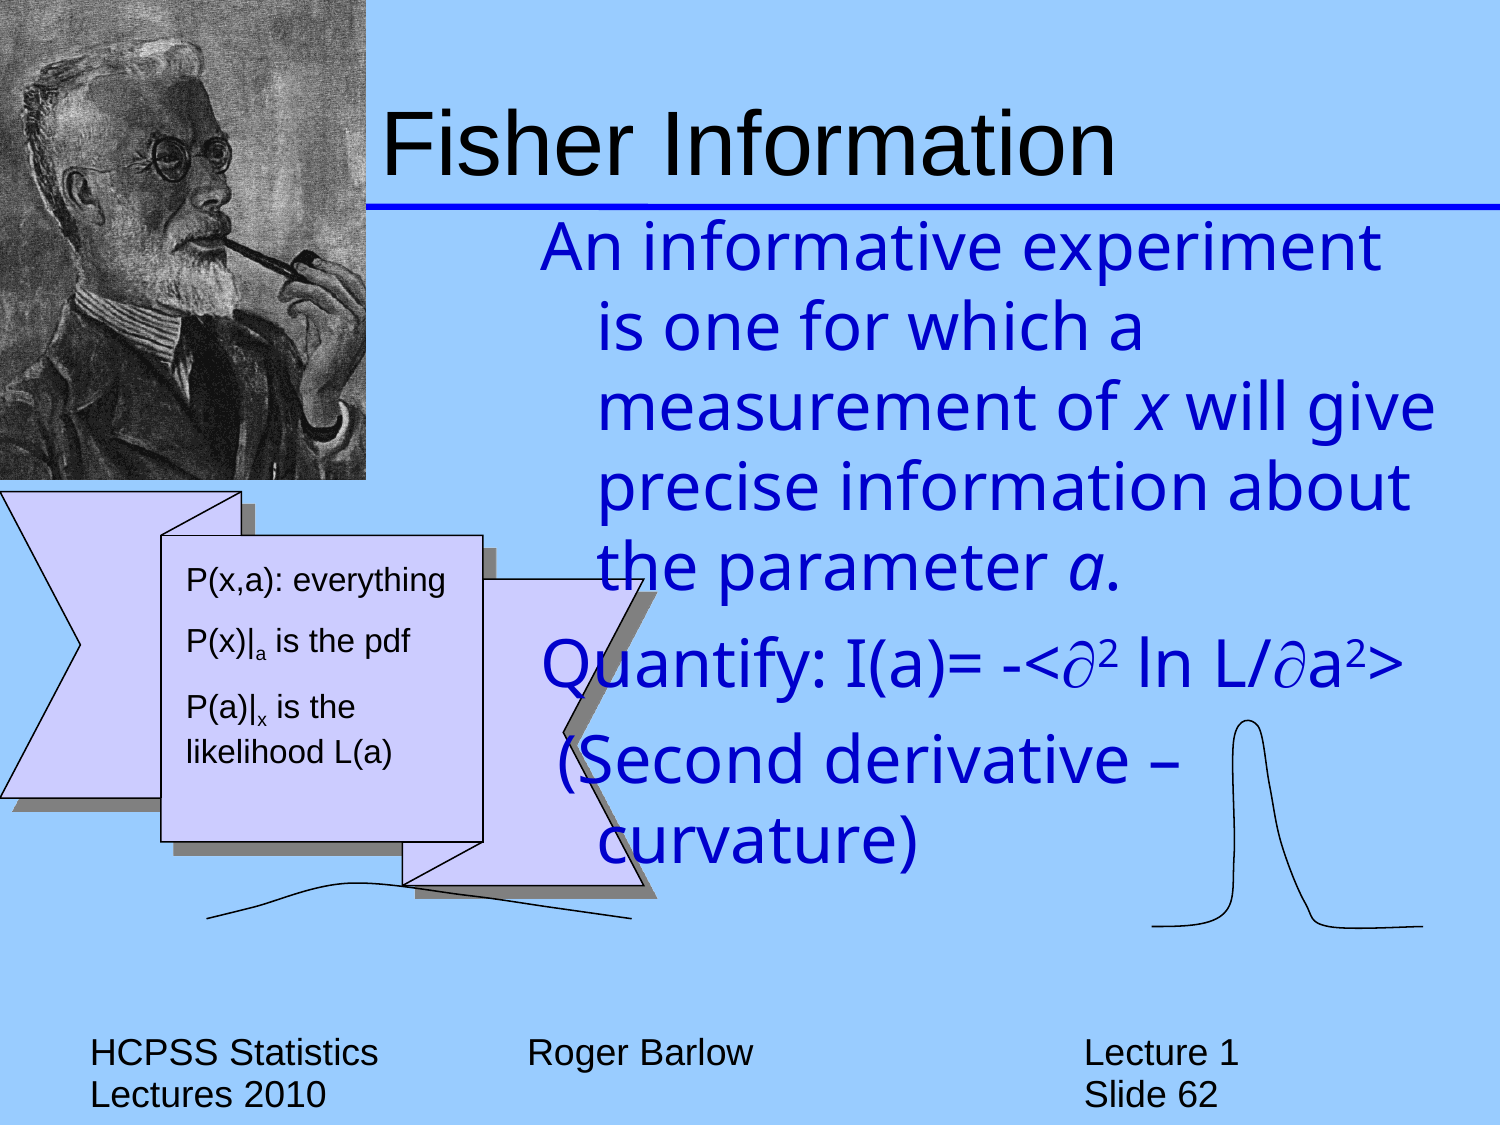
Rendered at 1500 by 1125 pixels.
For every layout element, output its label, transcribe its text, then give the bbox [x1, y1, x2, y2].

text_box P(x,a): everything P(x)|a is the pdf P(a)|x is the likelihood L(a) [171, 550, 467, 779]
title Fisher Information [366, 45, 1426, 233]
text_box [0, 491, 525, 886]
picture [0, 0, 366, 480]
text_box An informative experiment is one for which a measurement of x will give precise information about the parameter a. Quantify: I(a)= -<2 ln L/a2> (Second derivative – curvature) [525, 196, 1459, 939]
